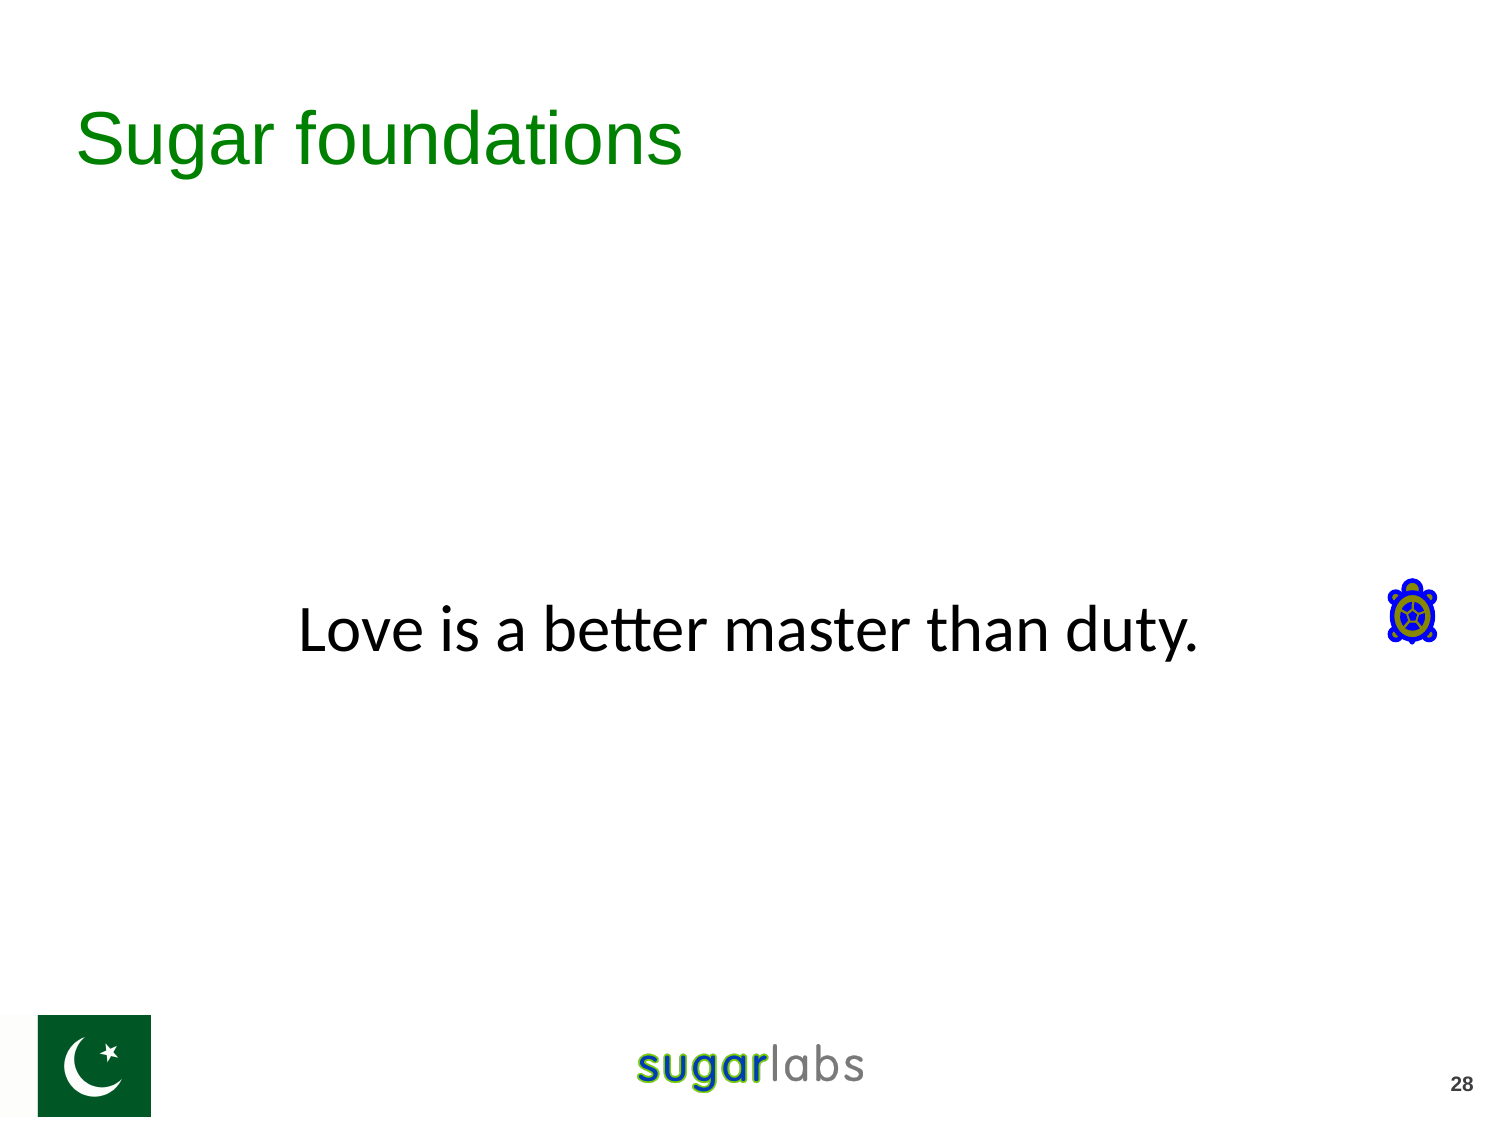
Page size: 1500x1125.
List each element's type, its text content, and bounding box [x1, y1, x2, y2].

title Sugar foundations [75, 52, 1425, 226]
picture [1376, 576, 1449, 649]
picture [637, 1044, 863, 1093]
picture [0, 1015, 151, 1117]
subtitle Love is a better master than duty. [75, 270, 1425, 999]
